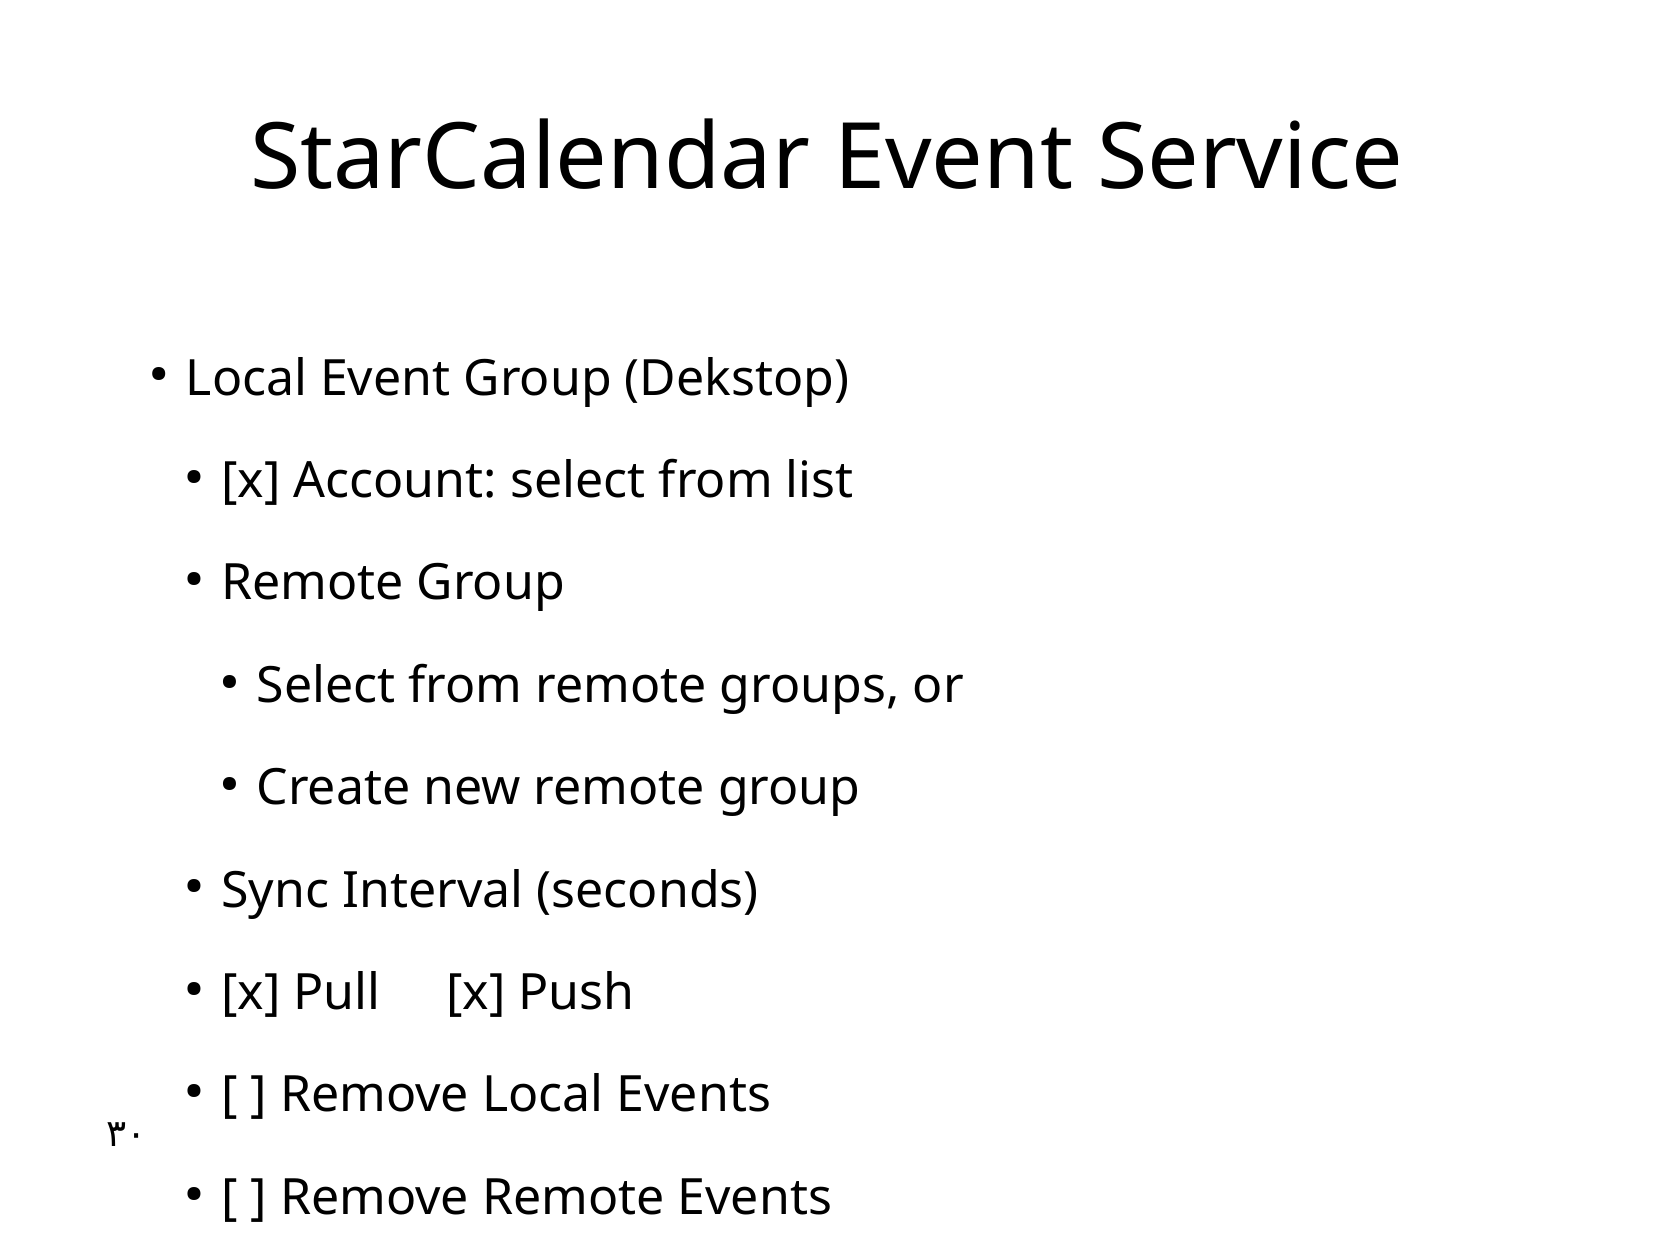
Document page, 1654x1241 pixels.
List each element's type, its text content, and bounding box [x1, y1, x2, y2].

title StarCalendar Event Service [82, 49, 1571, 257]
text_box Local Event Group (Dekstop) [x] Account: select from list Remote Group Select from remote groups, or Create new remote group Sync Interval (seconds) [x] Pull [x] Push [ ] Remove Local Events [ ] Remove Remote Events [135, 300, 1531, 1072]
text_box ۳۰ [91, 1104, 163, 1175]
